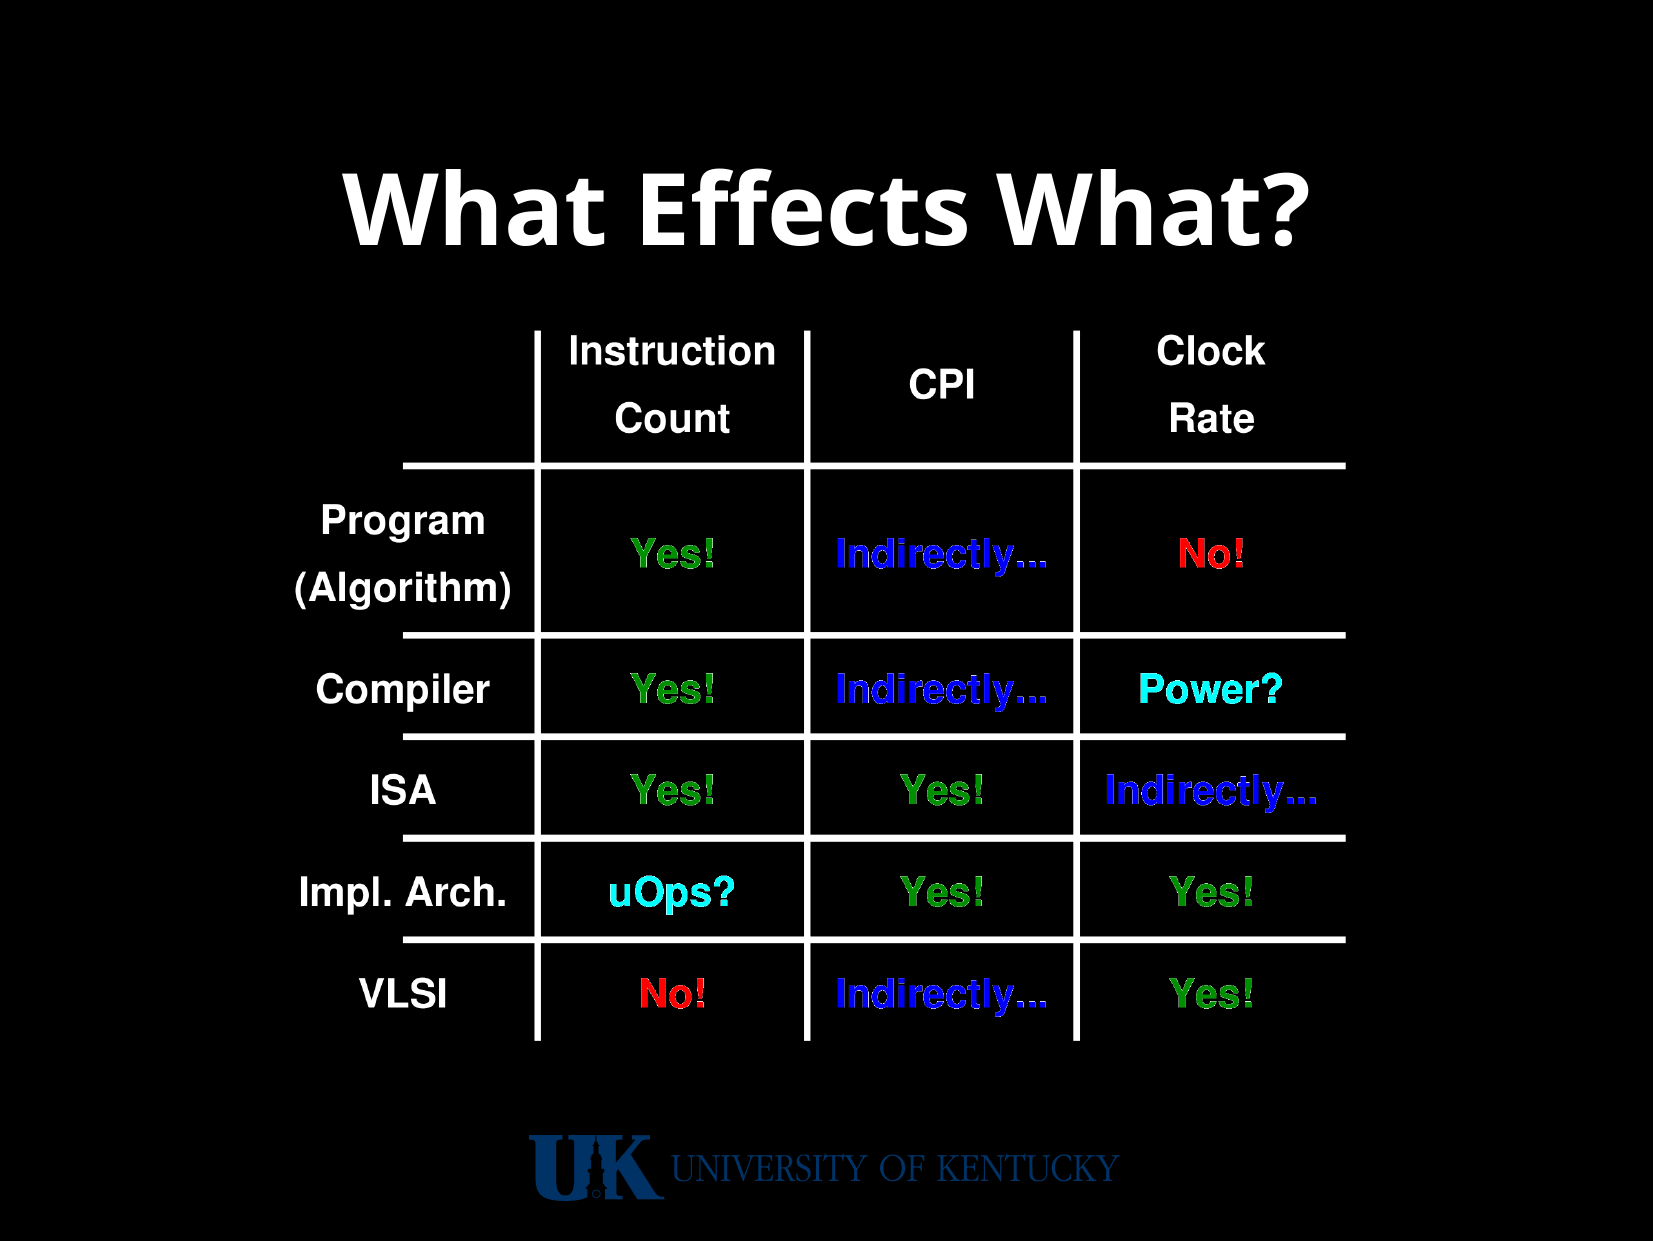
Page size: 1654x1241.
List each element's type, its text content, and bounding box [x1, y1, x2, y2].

subtitle [74, 262, 1575, 1163]
title What Effects What? [121, 102, 1533, 262]
picture [529, 1135, 1120, 1201]
picture [295, 330, 1346, 1041]
